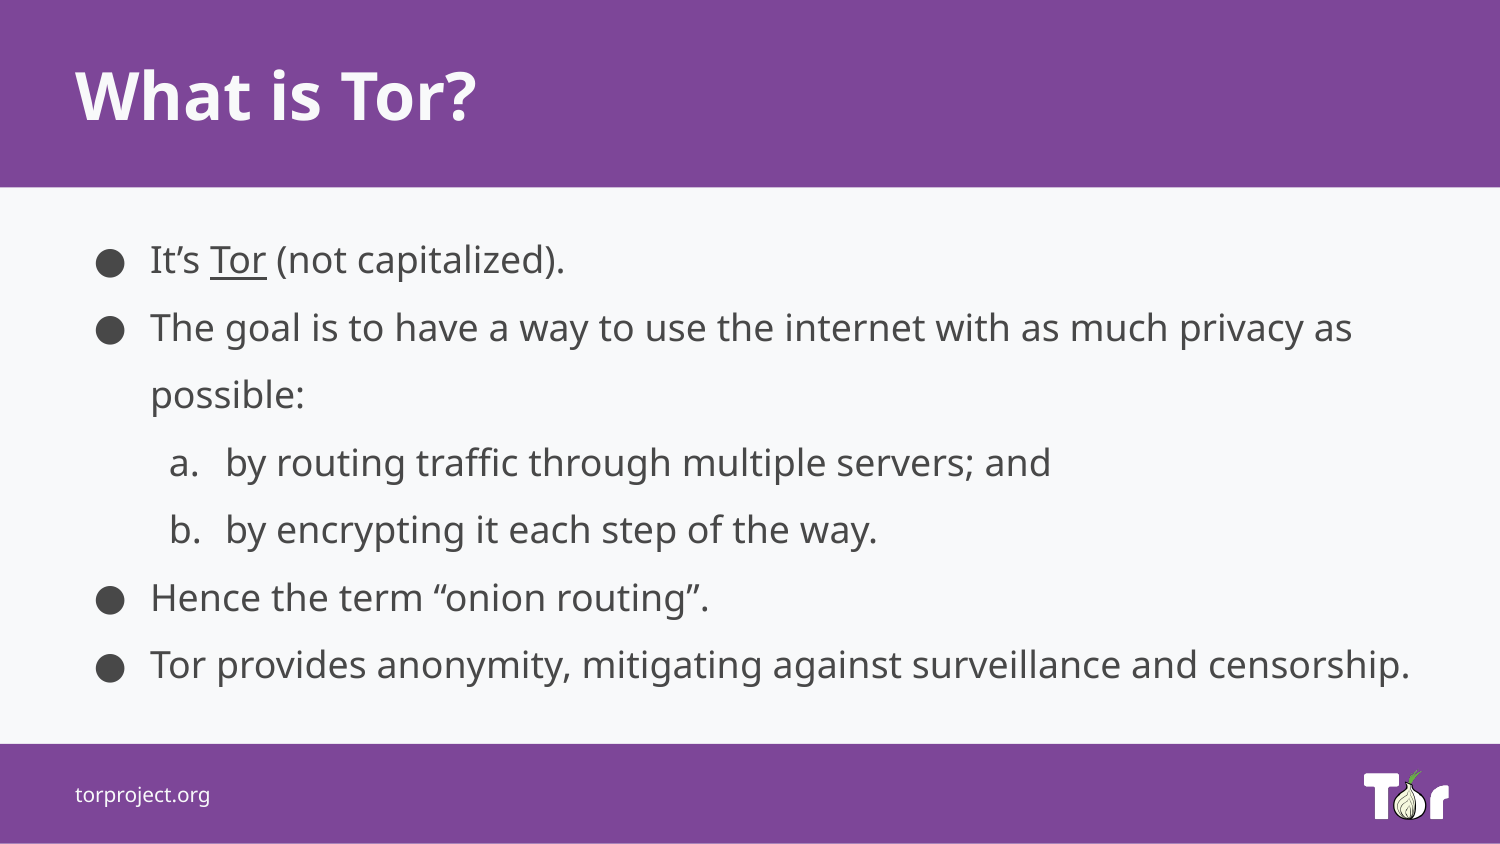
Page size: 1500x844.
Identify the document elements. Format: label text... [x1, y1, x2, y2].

title What is Tor? [75, 46, 1436, 141]
picture [1364, 768, 1449, 820]
list It’s Tor (not capitalized). The goal is to have a way to use the internet with as much privacy as possible: by routing traffic through multiple servers; and by encrypting it each step of the way. Hence the term “onion routing”. Tor provides anonymity, mitigating against surveillance and censorship. [75, 187, 1463, 713]
